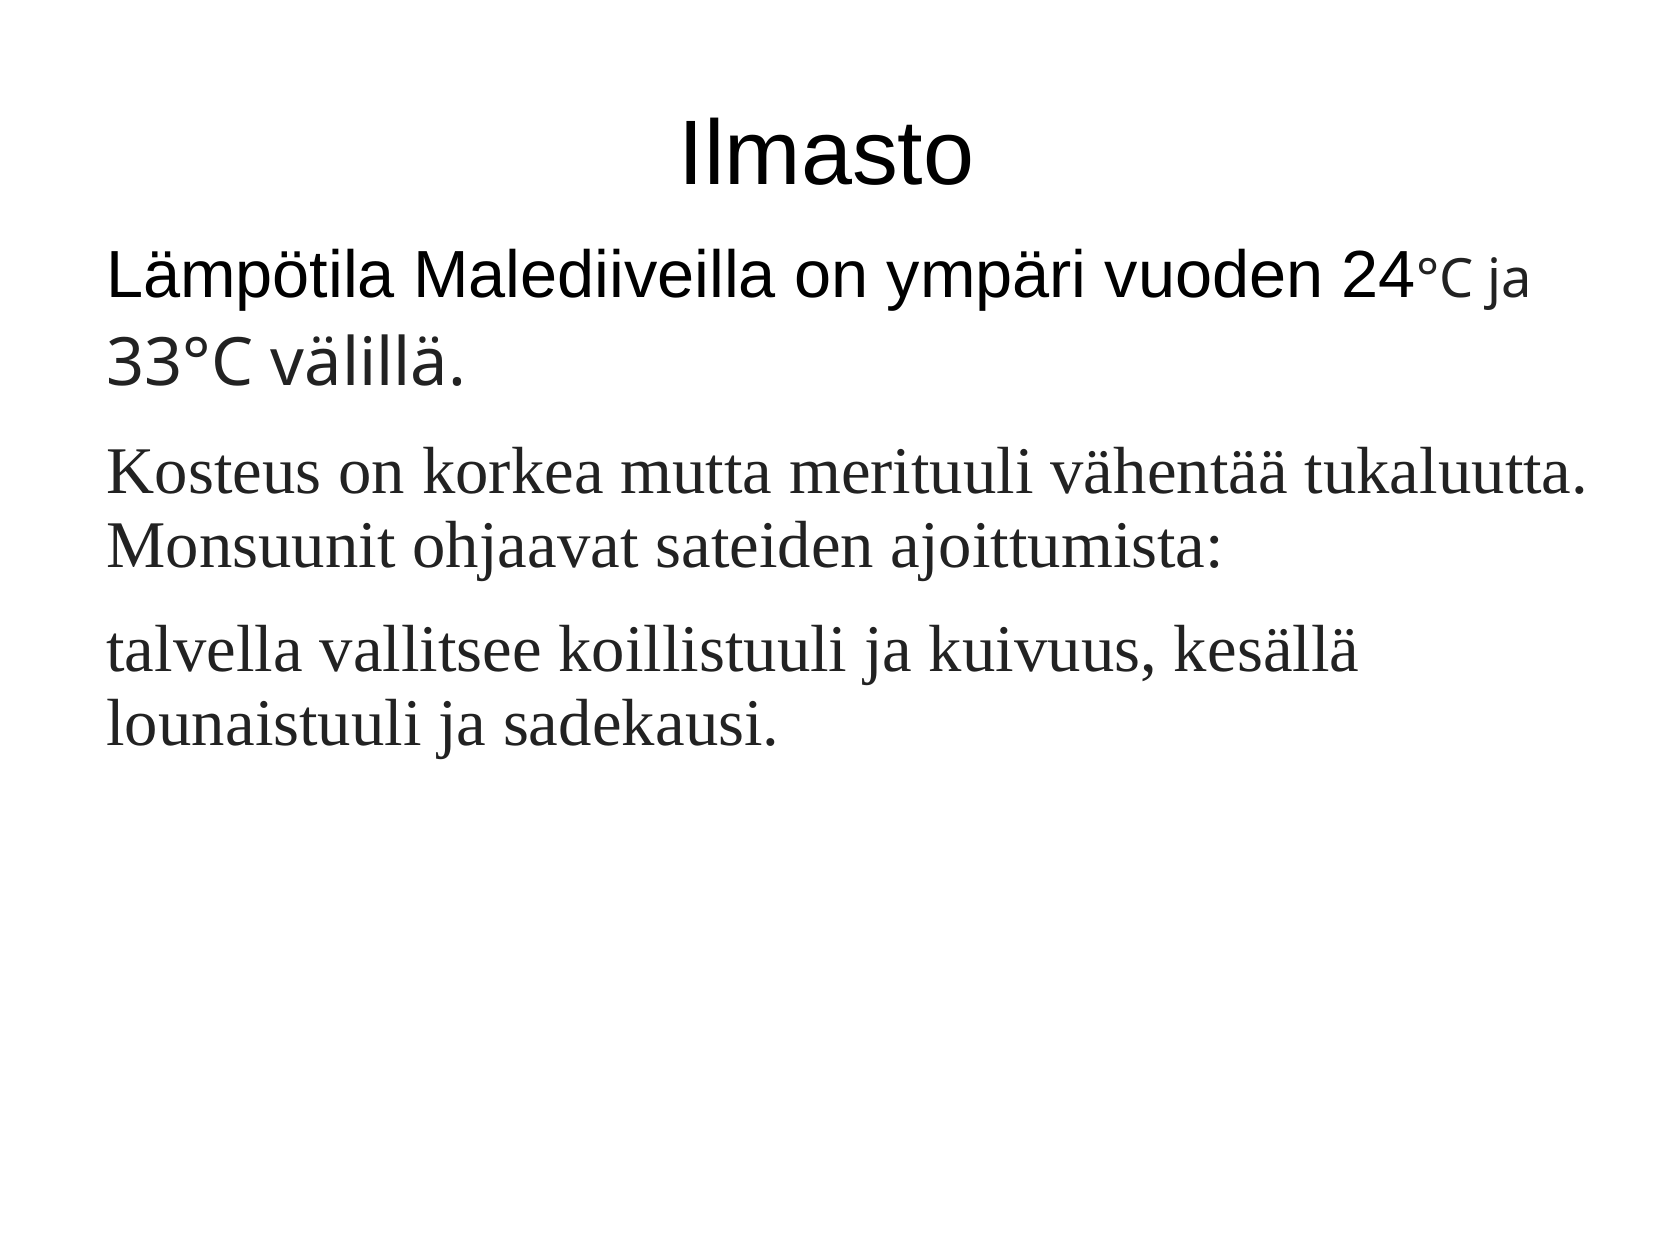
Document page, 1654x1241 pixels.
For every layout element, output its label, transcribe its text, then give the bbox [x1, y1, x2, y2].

title Ilmasto [82, 49, 1571, 257]
list Lämpötila Malediiveilla on ympäri vuoden 24°C ja 33°C välillä. Kosteus on korkea mutta merituuli vähentää tukaluutta. Monsuunit ohjaavat sateiden ajoittumista: talvella vallitsee koillistuuli ja kuivuus, kesällä lounaistuuli ja sadekausi. [106, 237, 1595, 957]
